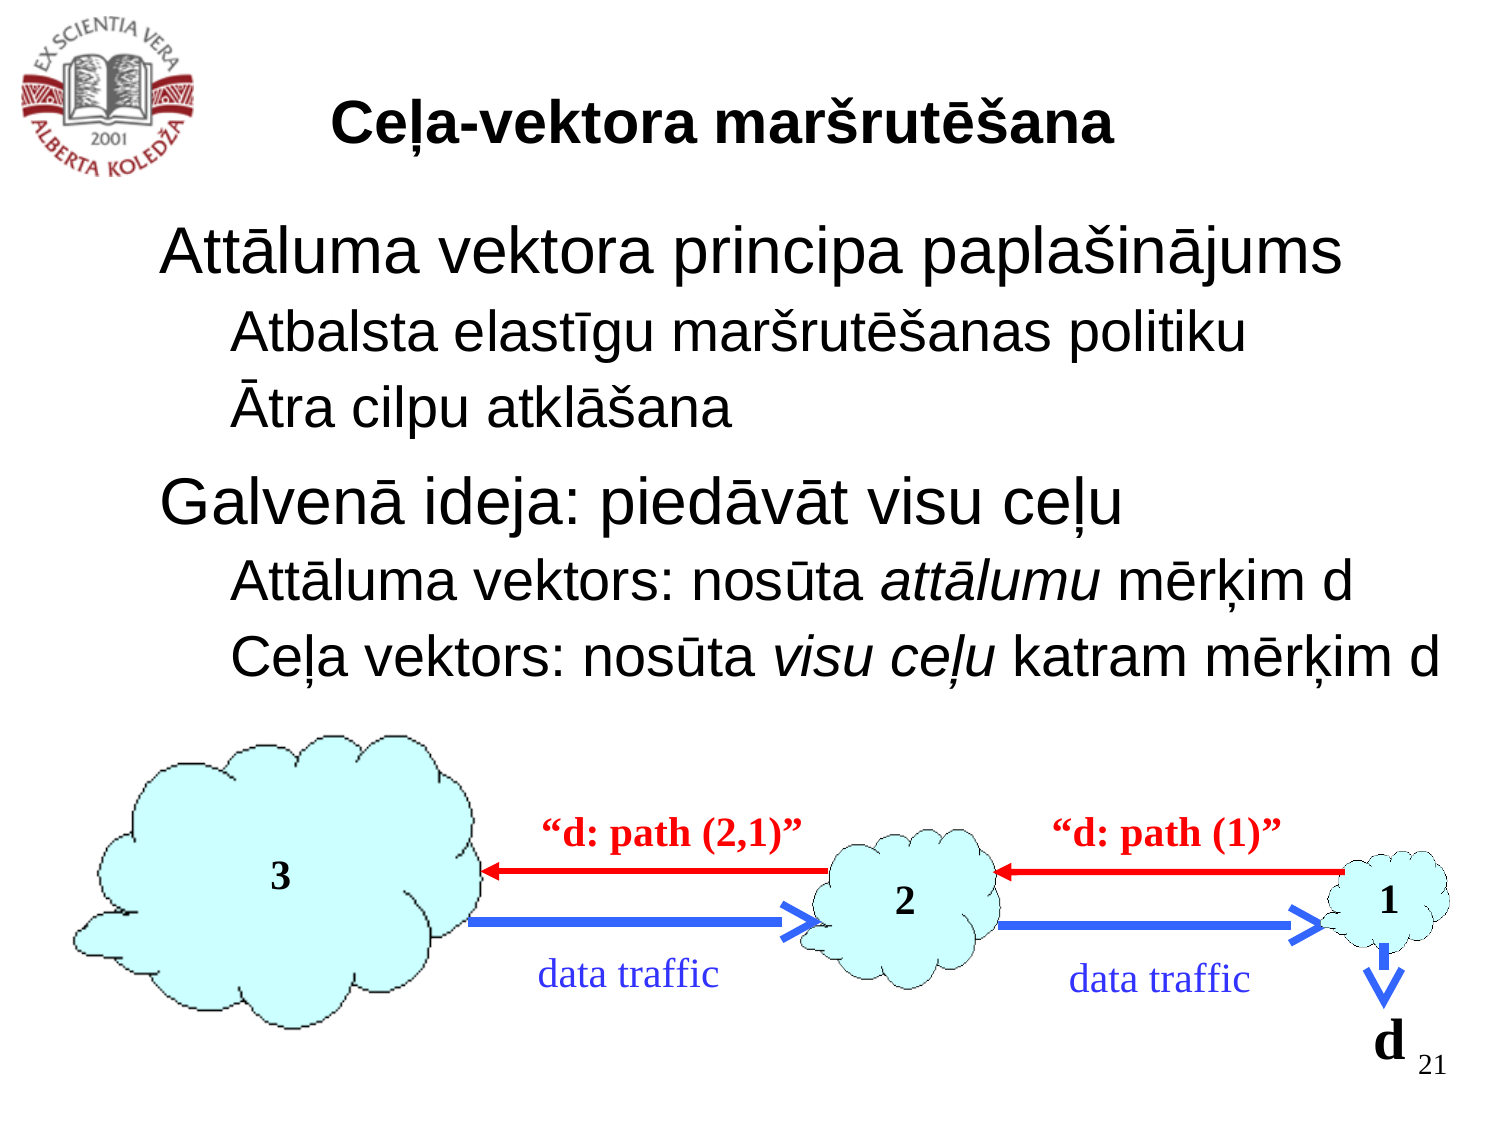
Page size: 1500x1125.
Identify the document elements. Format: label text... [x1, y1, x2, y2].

picture [21, 16, 194, 177]
text_box 3 [255, 840, 307, 906]
text_box data traffic [522, 937, 735, 1004]
text_box 1 [1364, 864, 1415, 930]
chart [69, 715, 504, 1049]
text_box data traffic [1054, 942, 1266, 1009]
text_box d [1358, 994, 1422, 1080]
chart [798, 918, 805, 925]
list Attāluma vektora principa paplašinājums Atbalsta elastīgu maršrutēšanas politiku Ātra cilpu atklāšana Galvenā ideja: piedāvāt visu ceļu Attāluma vektors: nosūta attālumu mērķim d Ceļa vektors: nosūta visu ceļu katram mērķim d [74, 200, 1463, 768]
text_box <skaitlis> [1312, 1037, 1463, 1101]
chart [798, 819, 1011, 1000]
text_box 2 [880, 864, 932, 931]
chart [1318, 843, 1456, 960]
text_box “d: path (1)” [1036, 797, 1298, 863]
title Ceļa-vektora maršrutēšana [50, 62, 1374, 175]
text_box “d: path (2,1)” [526, 796, 819, 863]
